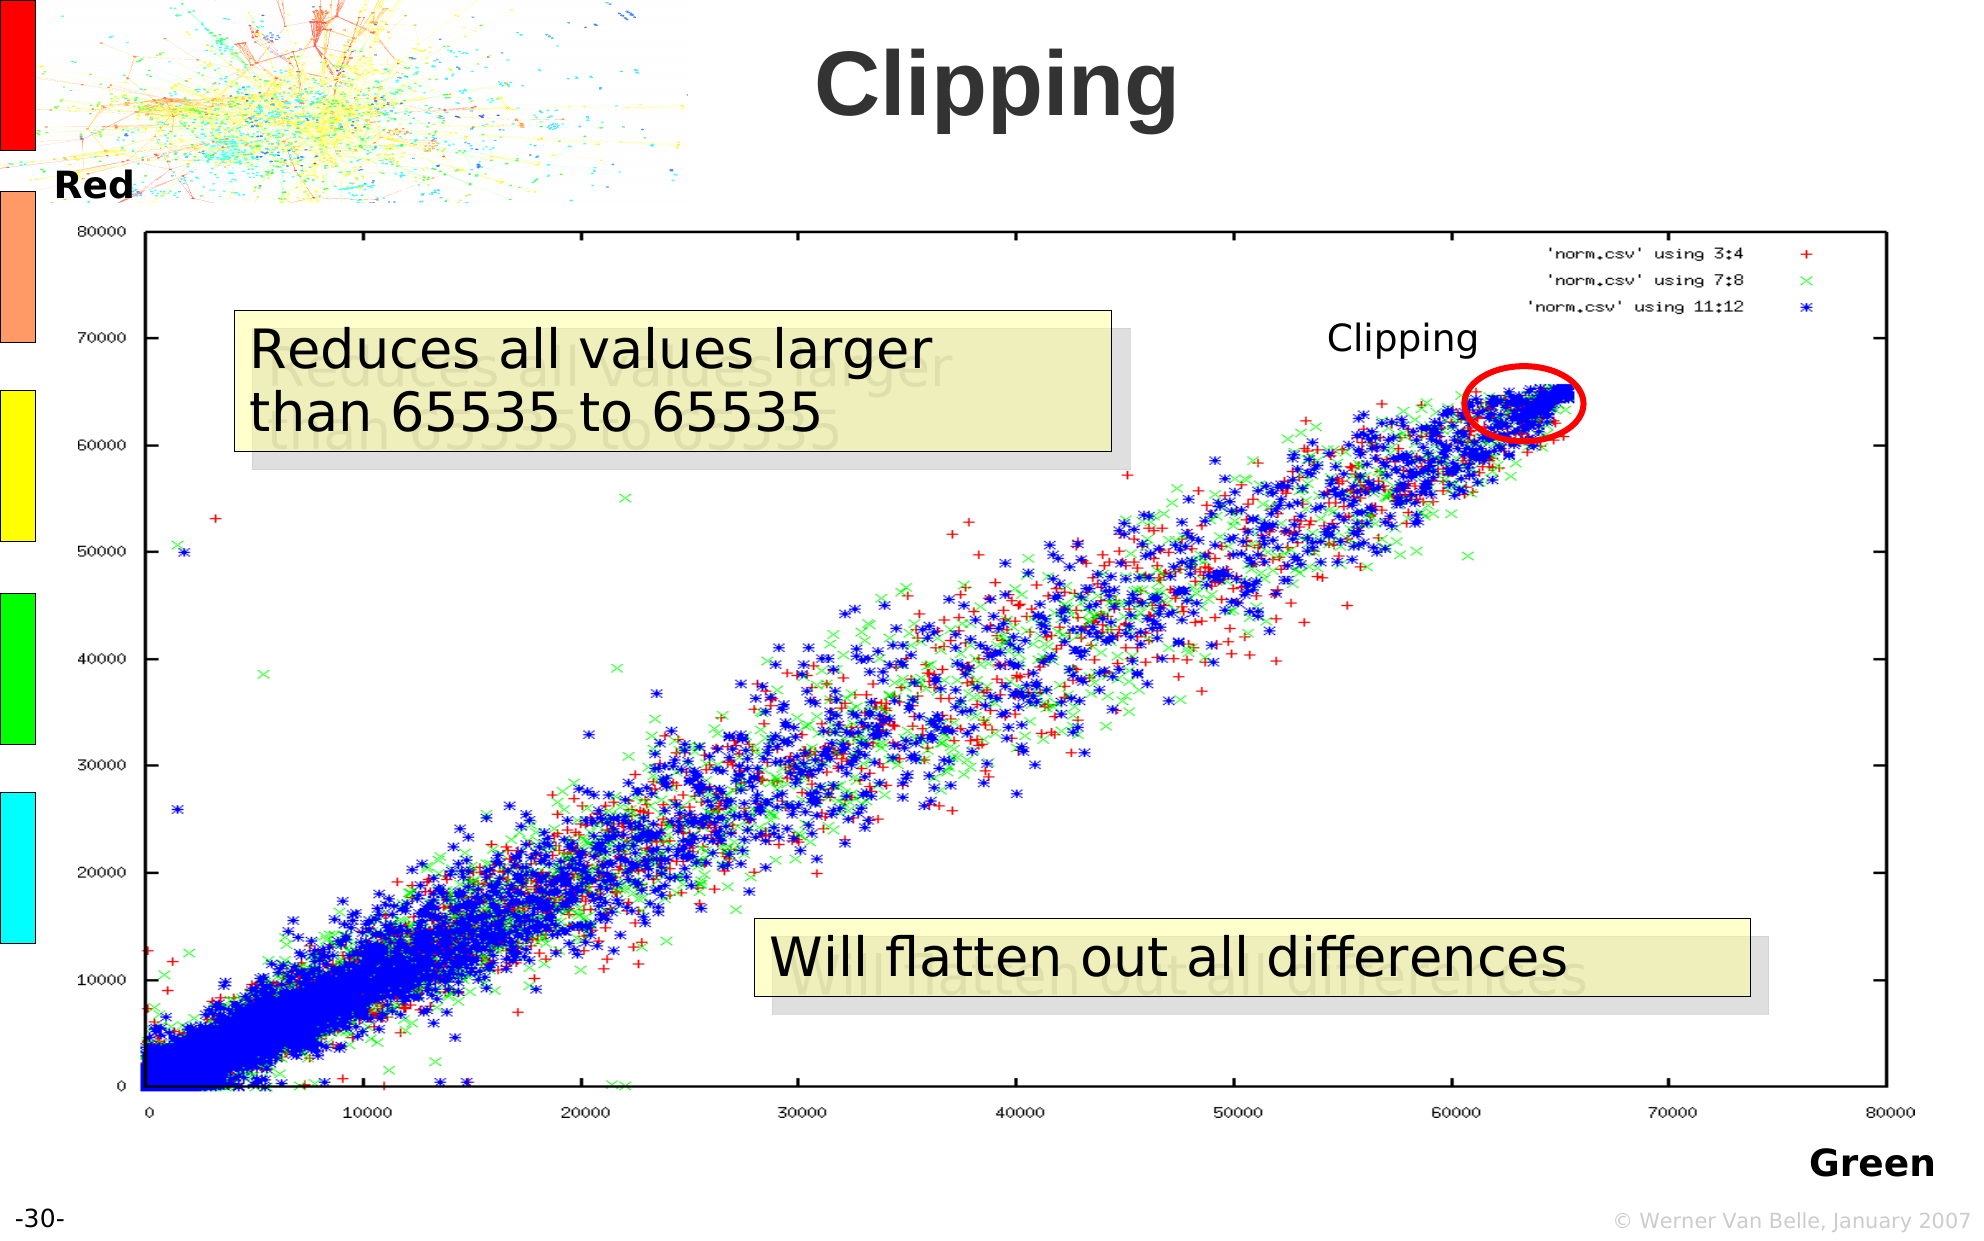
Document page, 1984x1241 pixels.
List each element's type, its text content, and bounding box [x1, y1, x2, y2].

text_box Clipping [1312, 309, 1528, 368]
text_box Will flatten out all differences [754, 918, 1751, 997]
text_box Green [1794, 1134, 1980, 1193]
text_box [1378, 419, 1395, 493]
picture [78, 226, 1915, 1118]
title Clipping [150, 25, 1845, 143]
text_box Reduces all values larger than 65535 to 65535 [234, 310, 1112, 452]
text_box Red [38, 156, 170, 215]
title Gene Expression [0, 0, 688, 203]
